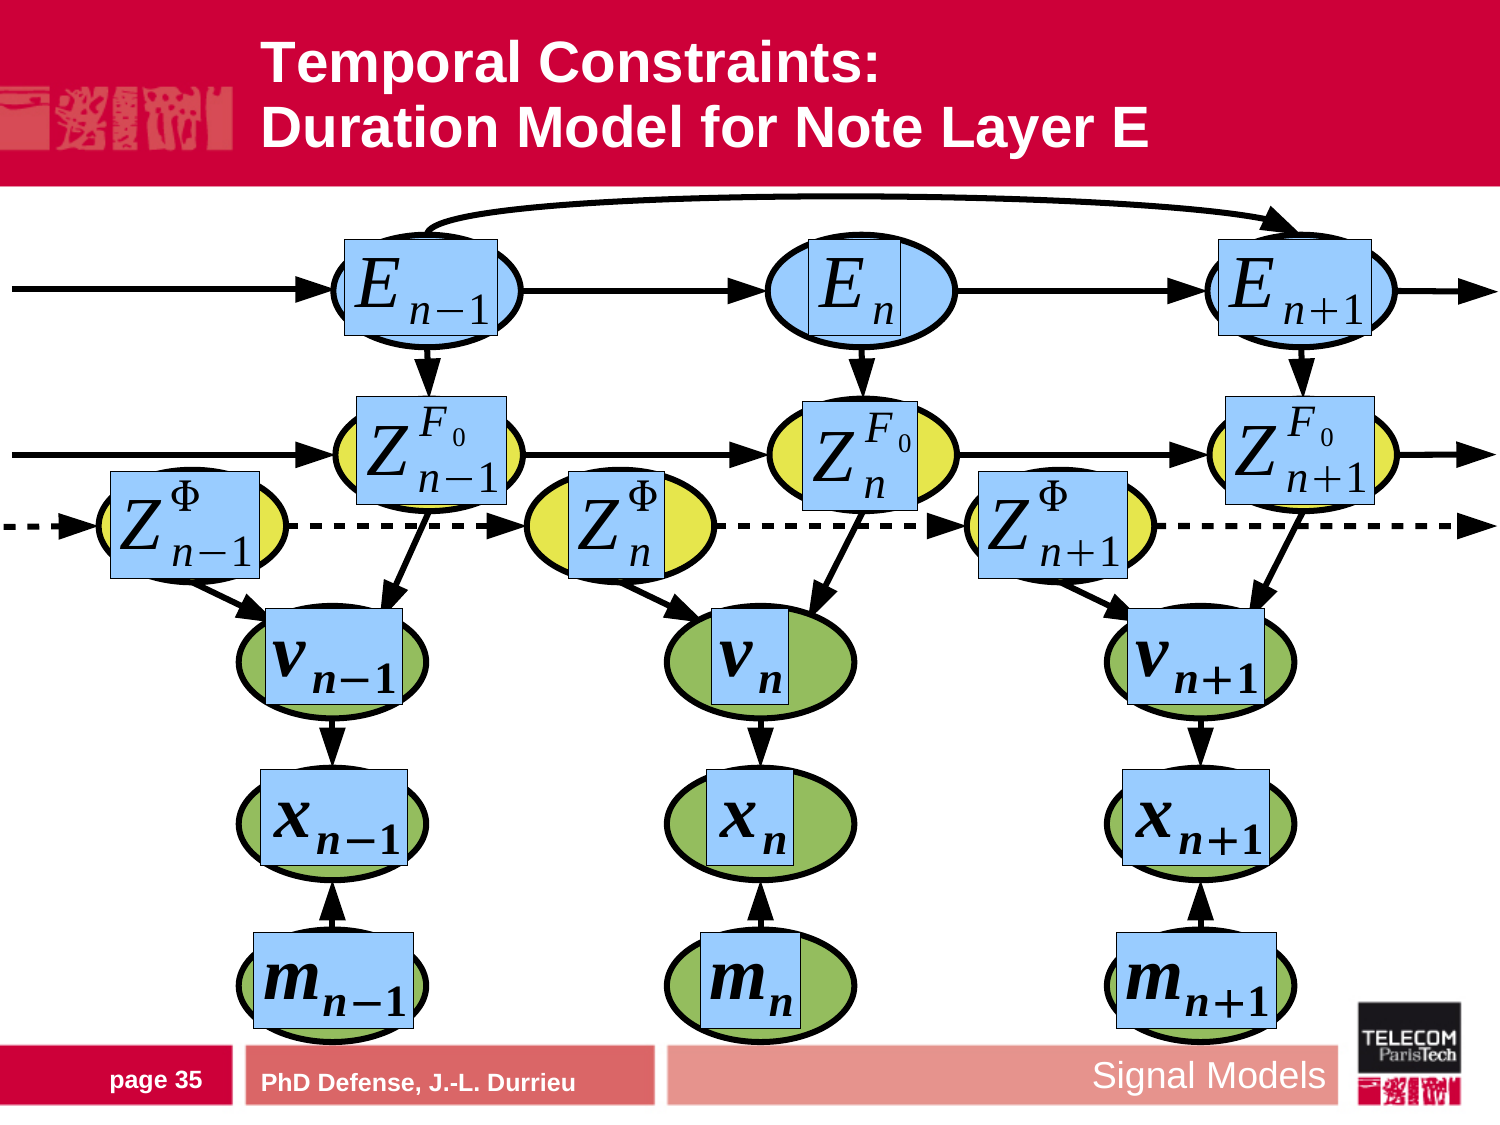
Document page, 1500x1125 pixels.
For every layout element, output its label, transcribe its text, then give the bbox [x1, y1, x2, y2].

text_box [370, 336, 484, 348]
text_box [1029, 579, 1061, 583]
text_box [1277, 953, 1295, 1019]
text_box [507, 423, 523, 487]
text_box [195, 579, 224, 583]
text_box [966, 499, 978, 553]
text_box [1270, 786, 1295, 862]
text_box [98, 499, 110, 553]
text_box [1265, 621, 1295, 704]
chart [706, 769, 794, 866]
chart [808, 239, 901, 336]
title Temporal Constraints: Duration Model for Note Layer E [245, 16, 1459, 173]
text_box [238, 623, 265, 702]
text_box [1375, 418, 1397, 492]
text_box [238, 955, 253, 1016]
text_box [391, 234, 463, 239]
text_box [1063, 579, 1092, 583]
text_box [666, 935, 855, 1043]
chart [356, 396, 507, 505]
chart [711, 608, 789, 705]
text_box [665, 476, 715, 576]
text_box [272, 1029, 393, 1043]
text_box [1245, 336, 1358, 348]
text_box [1140, 1029, 1261, 1036]
text_box Signal Models [1012, 1036, 1342, 1112]
text_box [386, 505, 472, 512]
text_box [1207, 265, 1218, 317]
chart [1225, 396, 1375, 505]
text_box [769, 412, 802, 498]
chart [802, 401, 918, 511]
text_box [498, 254, 521, 328]
chart [260, 769, 408, 866]
text_box [408, 790, 427, 858]
text_box [271, 705, 394, 719]
text_box [623, 579, 652, 583]
text_box [1138, 866, 1263, 881]
chart [253, 932, 414, 1029]
text_box [403, 625, 427, 700]
text_box [270, 866, 395, 881]
text_box [825, 234, 898, 239]
text_box [1106, 627, 1127, 697]
text_box [1372, 254, 1395, 328]
text_box [1265, 234, 1337, 239]
text_box [1209, 423, 1225, 486]
chart [568, 471, 665, 579]
text_box [1106, 961, 1116, 1010]
chart [1116, 932, 1277, 1029]
text_box [666, 608, 855, 719]
picture [0, 0, 1500, 1125]
text_box [767, 240, 956, 348]
text_box [1139, 705, 1262, 719]
text_box [1128, 486, 1155, 566]
chart [110, 471, 260, 579]
chart [978, 471, 1128, 579]
text_box [333, 265, 344, 317]
text_box [160, 579, 193, 583]
text_box [1106, 793, 1122, 855]
text_box [335, 419, 356, 491]
text_box [1260, 505, 1346, 512]
text_box [526, 479, 568, 573]
chart [1218, 239, 1372, 336]
text_box [918, 409, 957, 501]
chart [700, 932, 801, 1029]
text_box [414, 958, 427, 1014]
chart [344, 239, 498, 336]
chart [1127, 608, 1265, 705]
text_box [666, 771, 855, 881]
text_box [260, 487, 286, 565]
chart [265, 608, 403, 705]
chart [1122, 769, 1270, 866]
text_box [238, 788, 260, 860]
text_box [589, 579, 621, 583]
